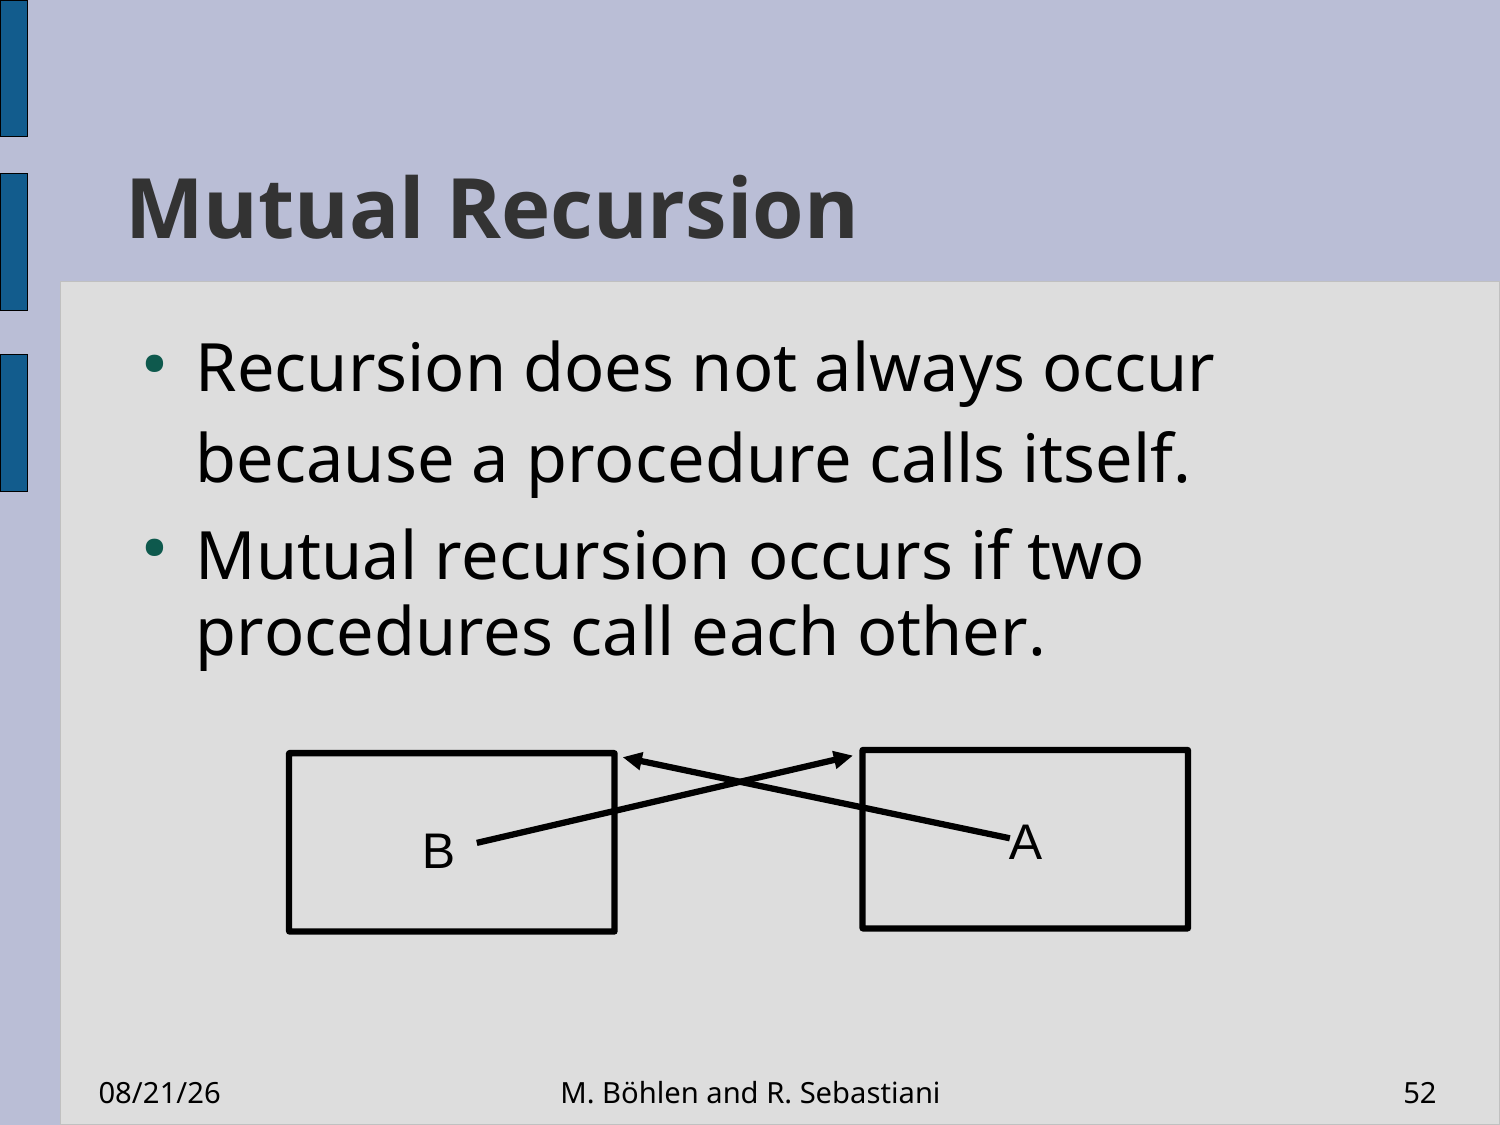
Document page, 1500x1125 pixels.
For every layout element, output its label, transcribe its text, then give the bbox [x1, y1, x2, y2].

title Mutual Recursion [110, 67, 1392, 271]
text_box A [993, 806, 1055, 879]
text_box B [406, 816, 468, 889]
list Recursion does not always occur because a procedure calls itself. Mutual recursion occurs if two procedures call each other. [110, 312, 1392, 1037]
